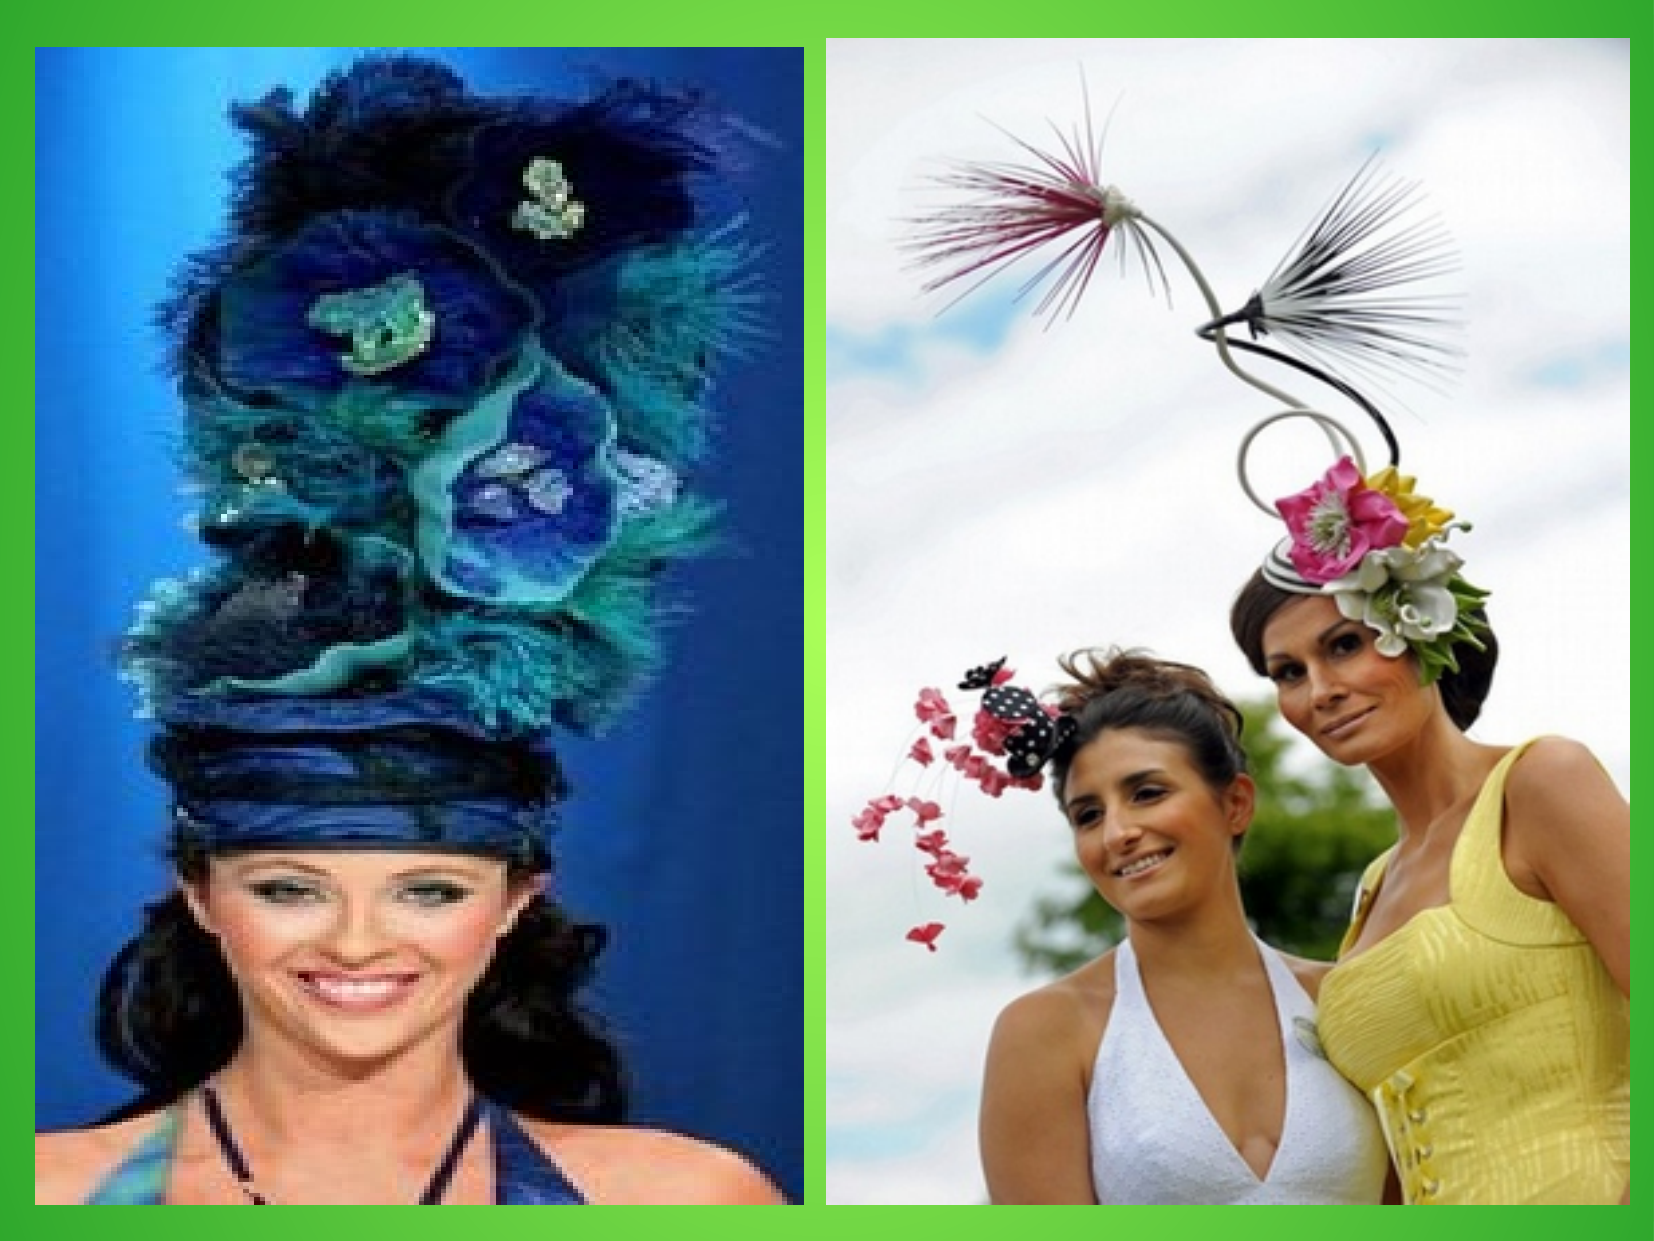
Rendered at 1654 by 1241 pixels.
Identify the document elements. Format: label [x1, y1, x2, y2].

picture [35, 47, 804, 1205]
picture [826, 38, 1630, 1205]
